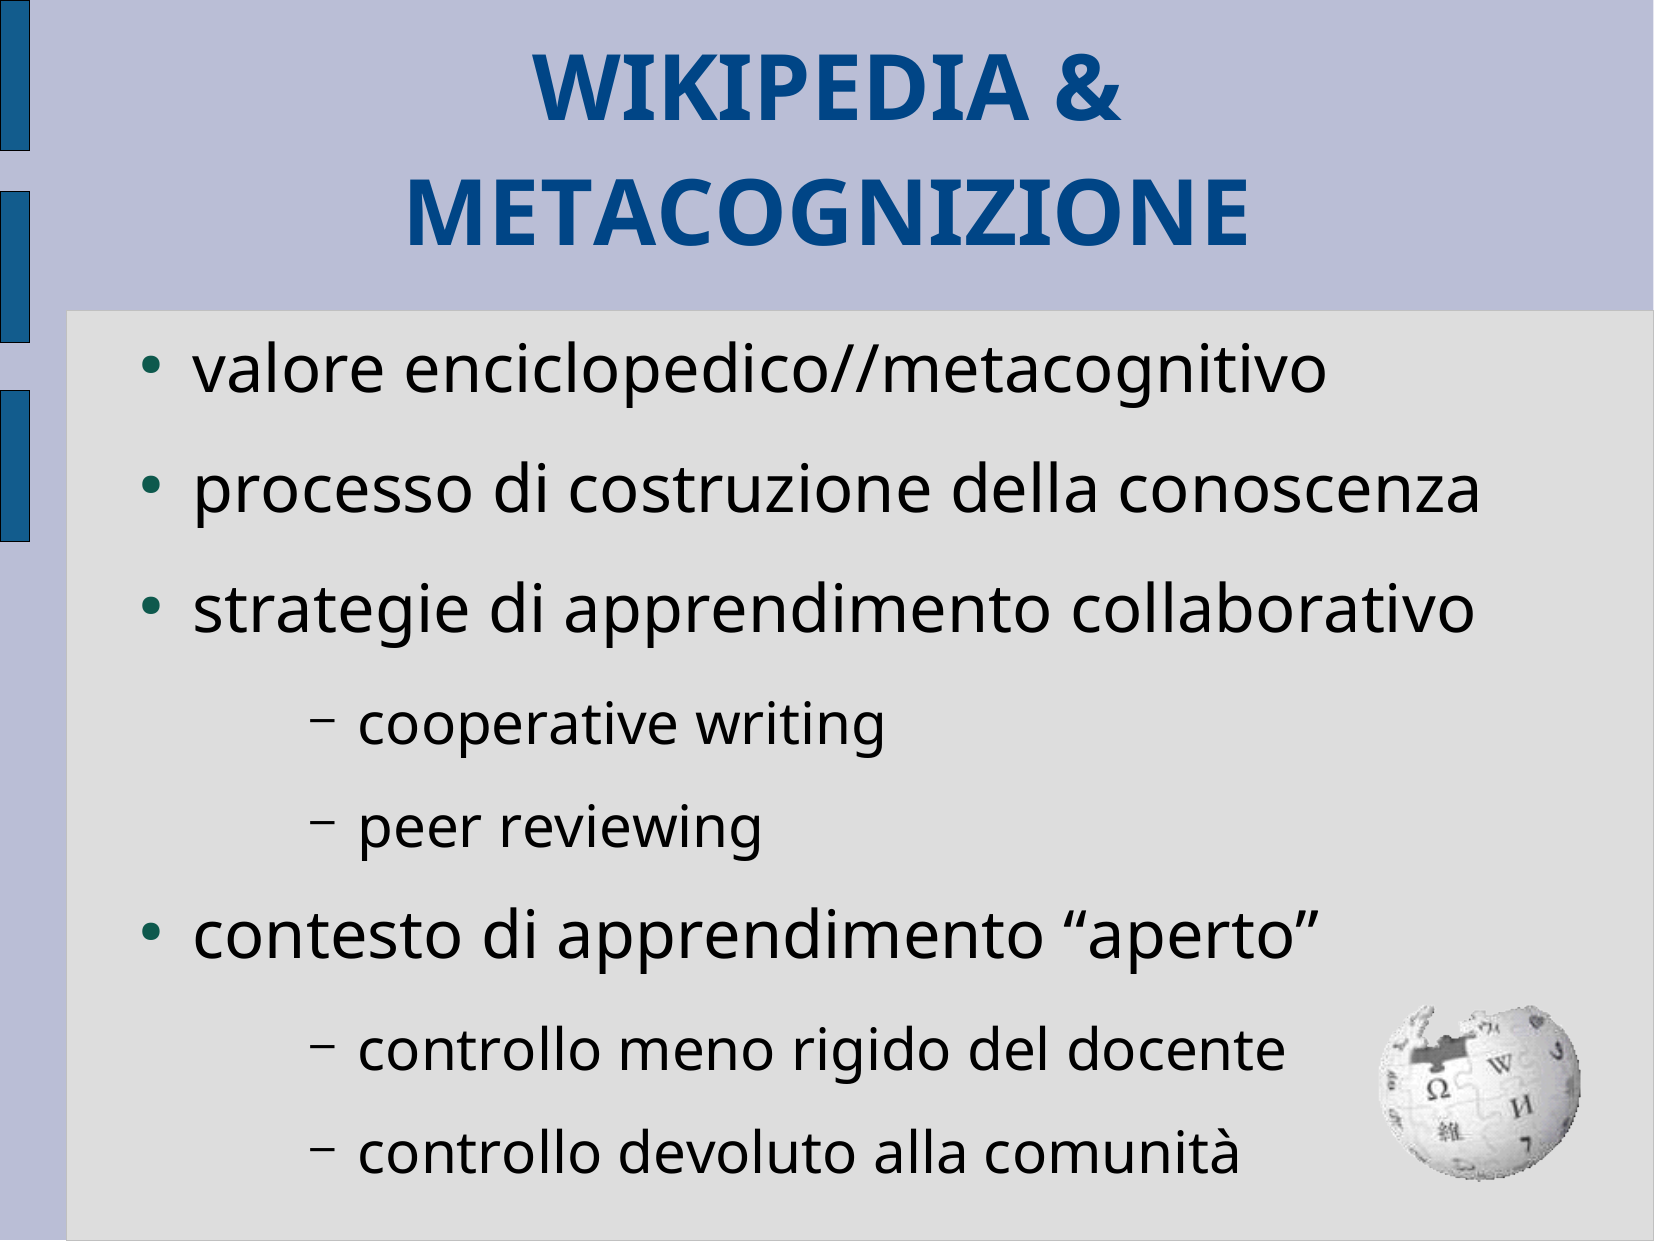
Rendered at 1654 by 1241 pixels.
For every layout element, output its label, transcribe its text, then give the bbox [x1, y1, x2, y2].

picture [1376, 984, 1583, 1182]
title WIKIPEDIA & METACOGNIZIONE [121, 19, 1534, 276]
list valore enciclopedico//metacognitivo processo di costruzione della conoscenza strategie di apprendimento collaborativo cooperative writing peer reviewing contesto di apprendimento “aperto” controllo meno rigido del docente controllo devoluto alla comunità [121, 321, 1534, 1209]
